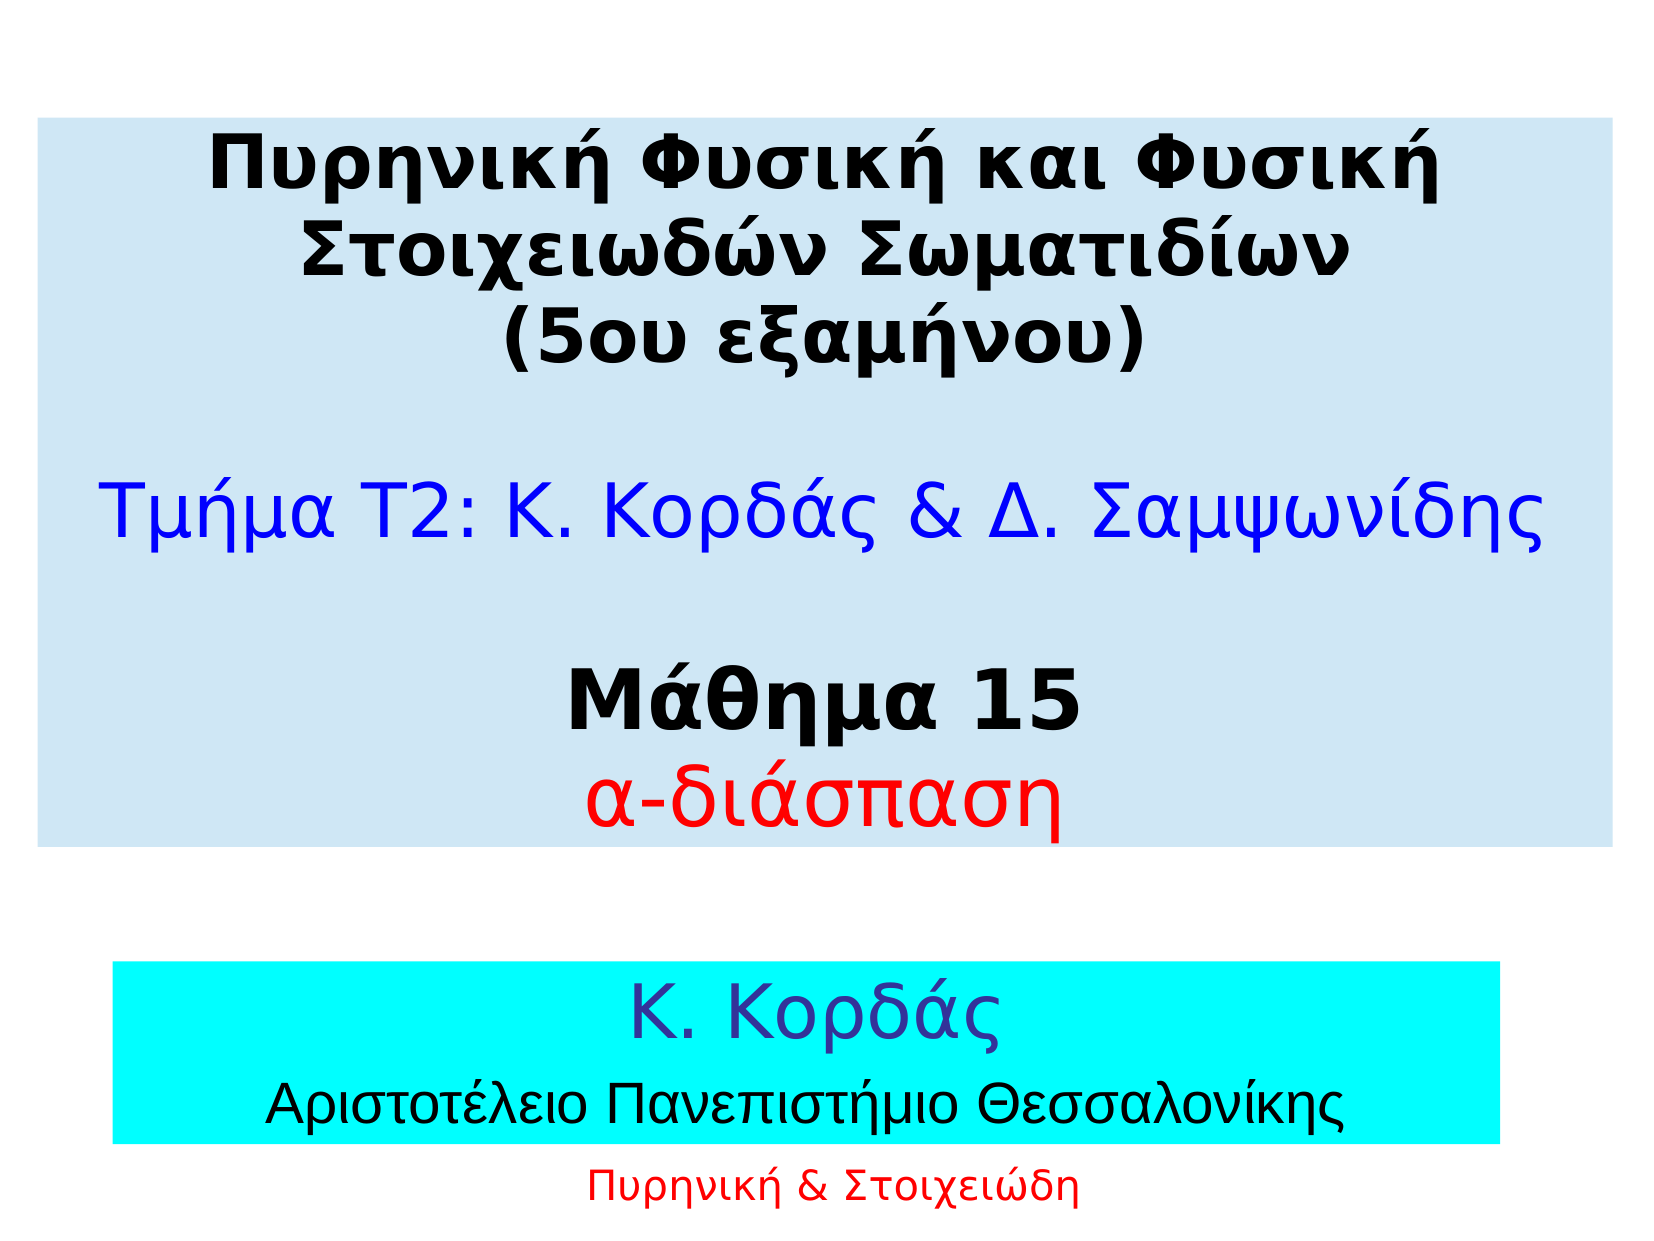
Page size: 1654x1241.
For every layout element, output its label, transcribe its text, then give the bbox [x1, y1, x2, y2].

title Πυρηνική Φυσική και Φυσική Στοιχειωδών Σωματιδίων (5ου εξαμήνου) Τμήμα T2: Κ. Κορδάς & Δ. Σαμψωνίδης Μάθημα 15 α-διάσπαση [37, 117, 1613, 847]
text_box Κ. Κορδάς Αριστοτέλειο Πανεπιστήμιο Θεσσαλονίκης [112, 961, 1501, 1145]
text_box Πυρηνική & Στοιχειώδη [571, 1154, 1097, 1219]
